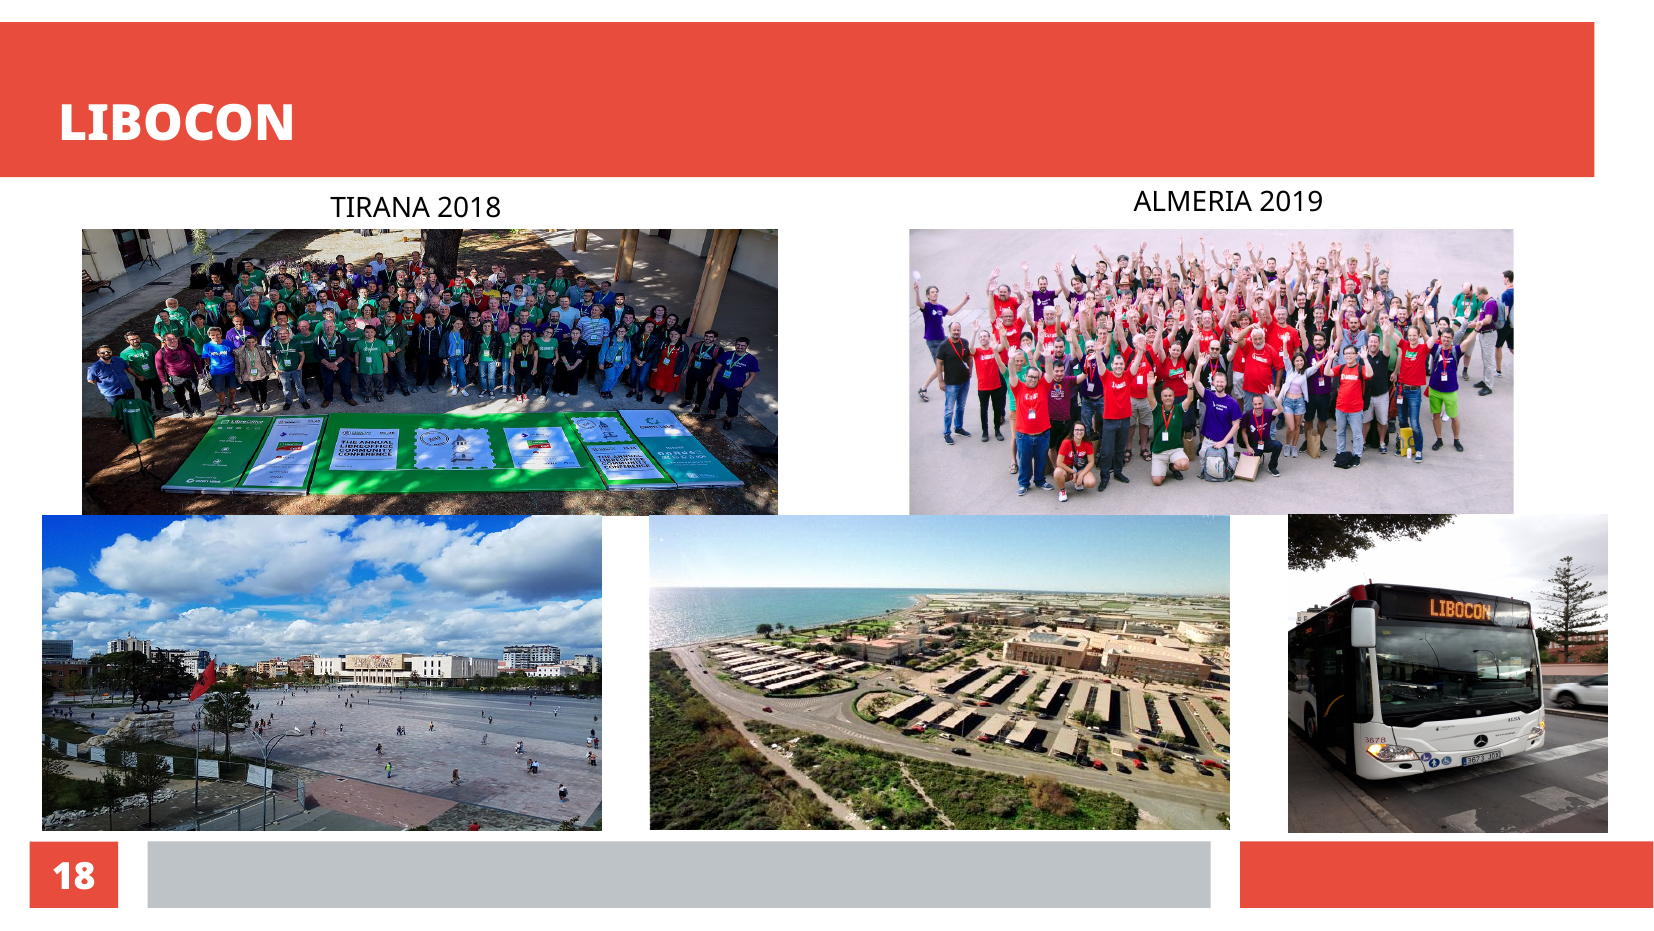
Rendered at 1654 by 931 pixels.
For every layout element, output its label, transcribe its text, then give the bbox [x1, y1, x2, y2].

text_box ALMERIA 2019 [1118, 174, 1512, 225]
title LIBOCON [59, 44, 1595, 156]
picture [42, 229, 1608, 833]
text_box TIRANA 2018 [315, 179, 709, 230]
